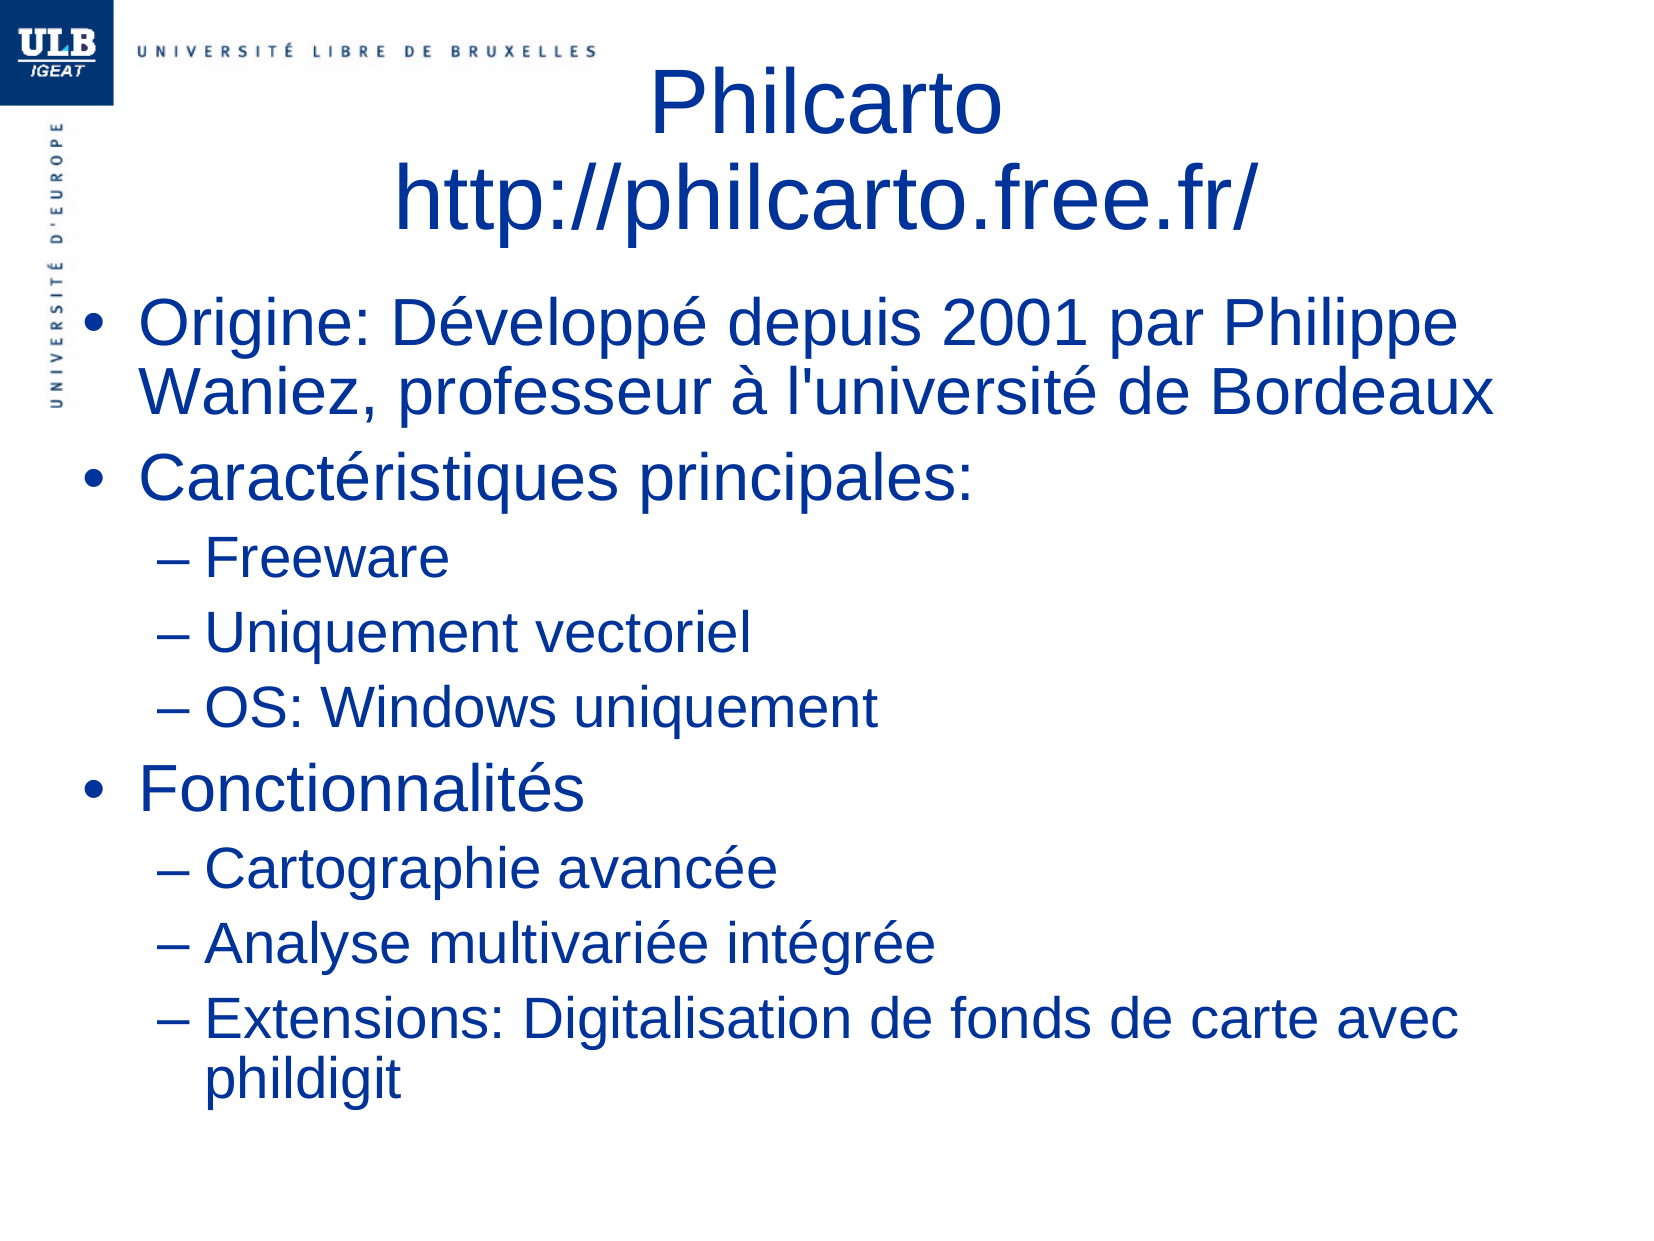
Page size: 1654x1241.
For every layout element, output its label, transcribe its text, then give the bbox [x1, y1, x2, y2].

title Philcarto http://philcarto.free.fr/ [82, 30, 1571, 276]
picture [0, 0, 1654, 1241]
list Origine: Développé depuis 2001 par Philippe Waniez, professeur à l'université de Bordeaux Caractéristiques principales: Freeware Uniquement vectoriel OS: Windows uniquement Fonctionnalités Cartographie avancée Analyse multivariée intégrée Extensions: Digitalisation de fonds de carte avec phildigit [82, 289, 1571, 1118]
